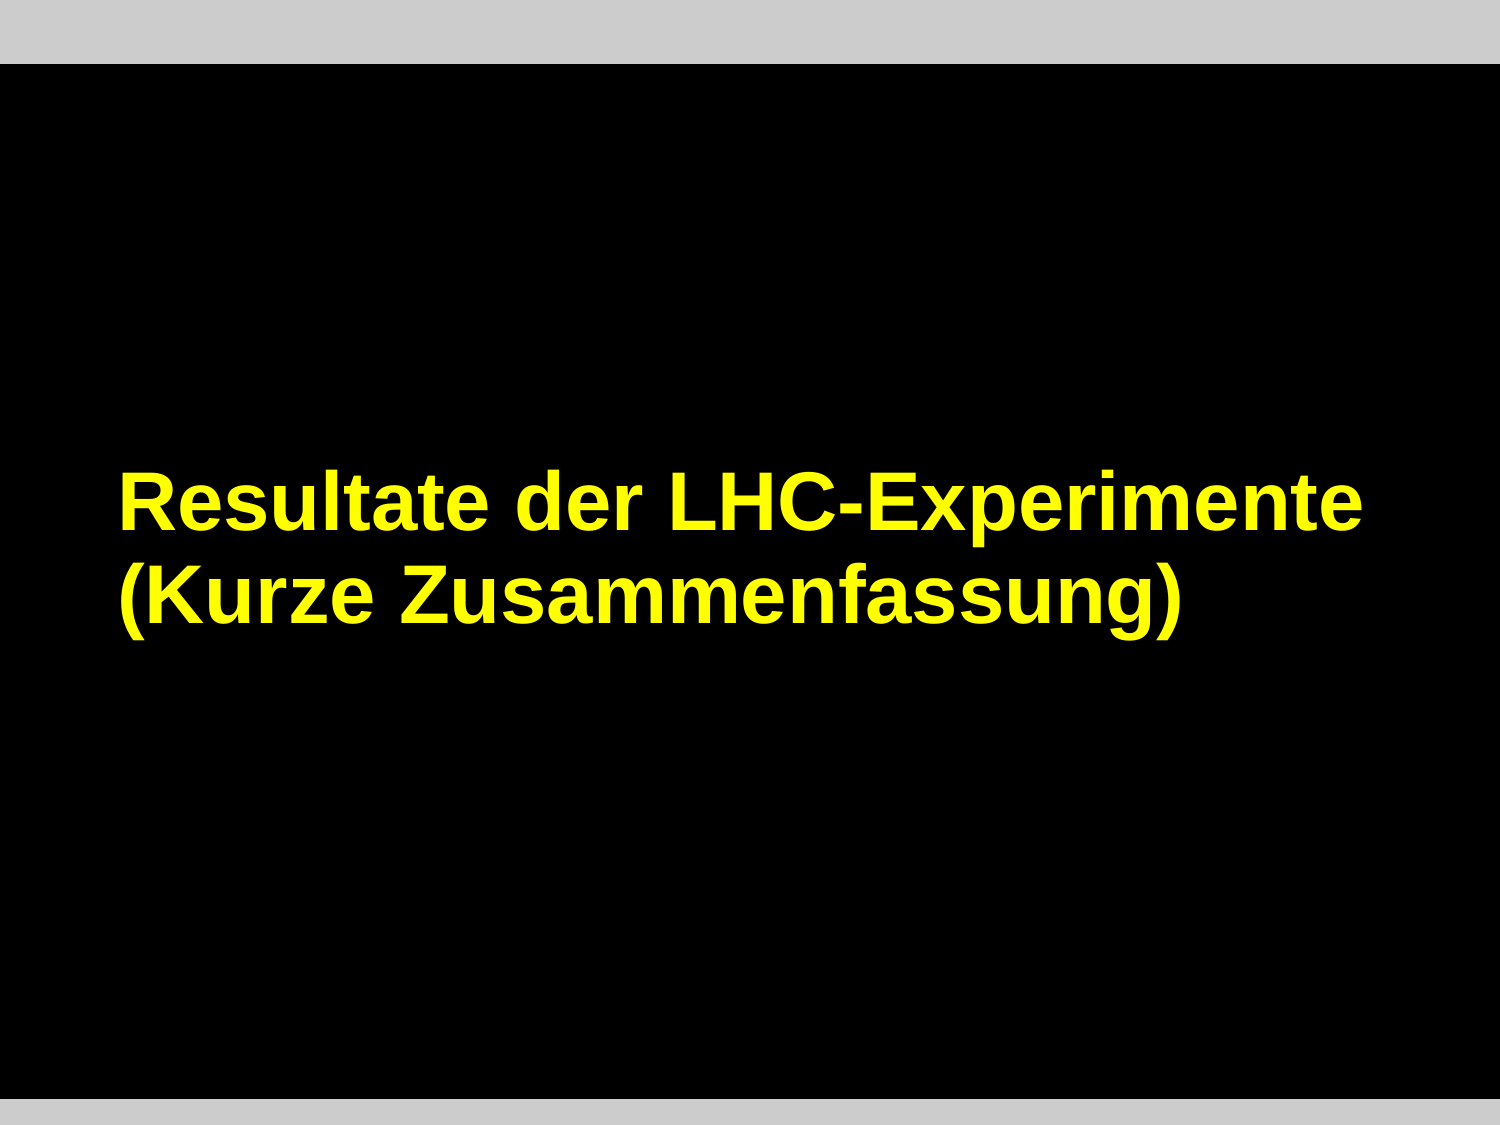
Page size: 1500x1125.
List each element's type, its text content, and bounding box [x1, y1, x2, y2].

text_box Resultate der LHC-Experimente (Kurze Zusammenfassung) [102, 447, 1381, 742]
